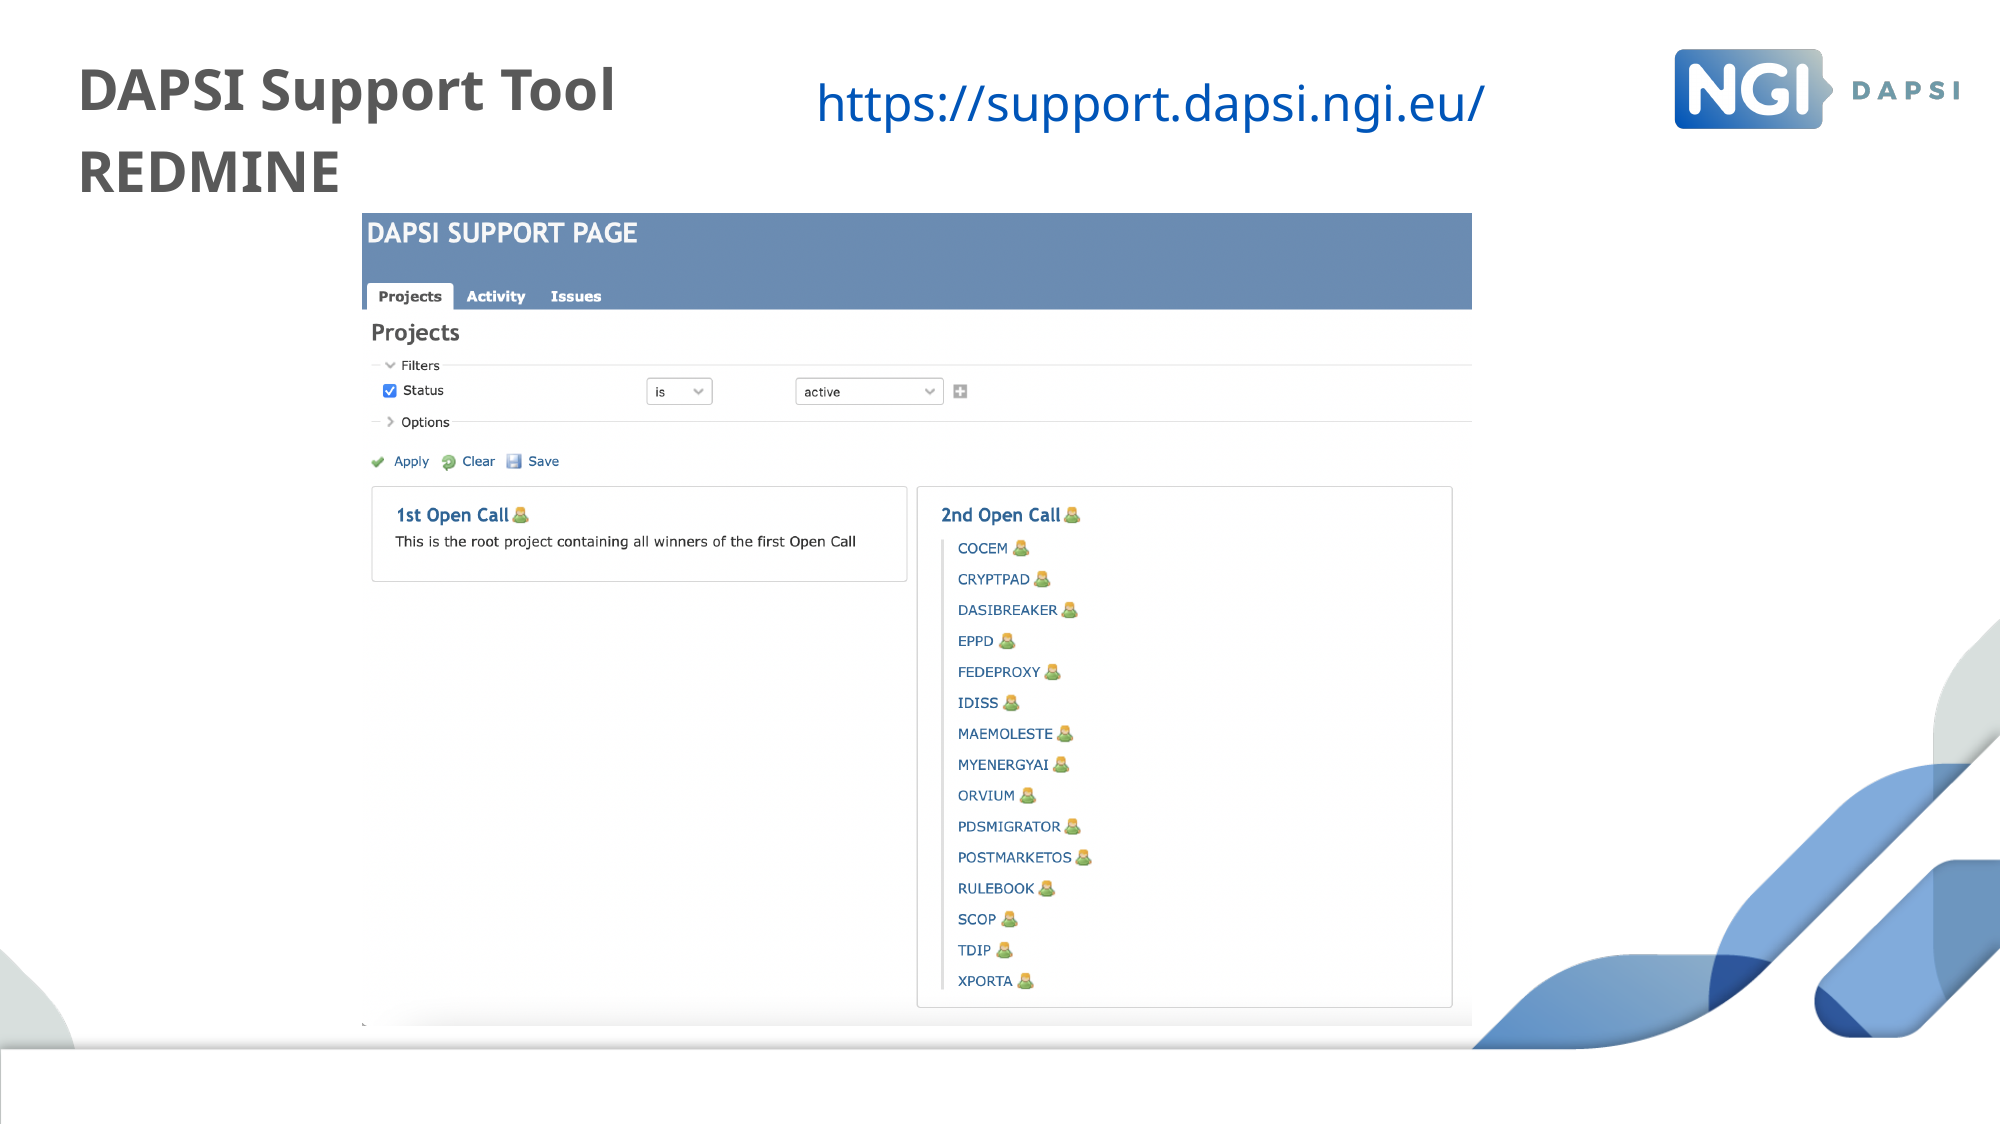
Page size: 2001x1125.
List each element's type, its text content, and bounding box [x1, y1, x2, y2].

list https://support.dapsi.ngi.eu/ [801, 71, 1511, 193]
picture [1670, 44, 1972, 134]
list DAPSI Support Tool REDMINE [62, 46, 1638, 214]
picture [0, 213, 2000, 1124]
